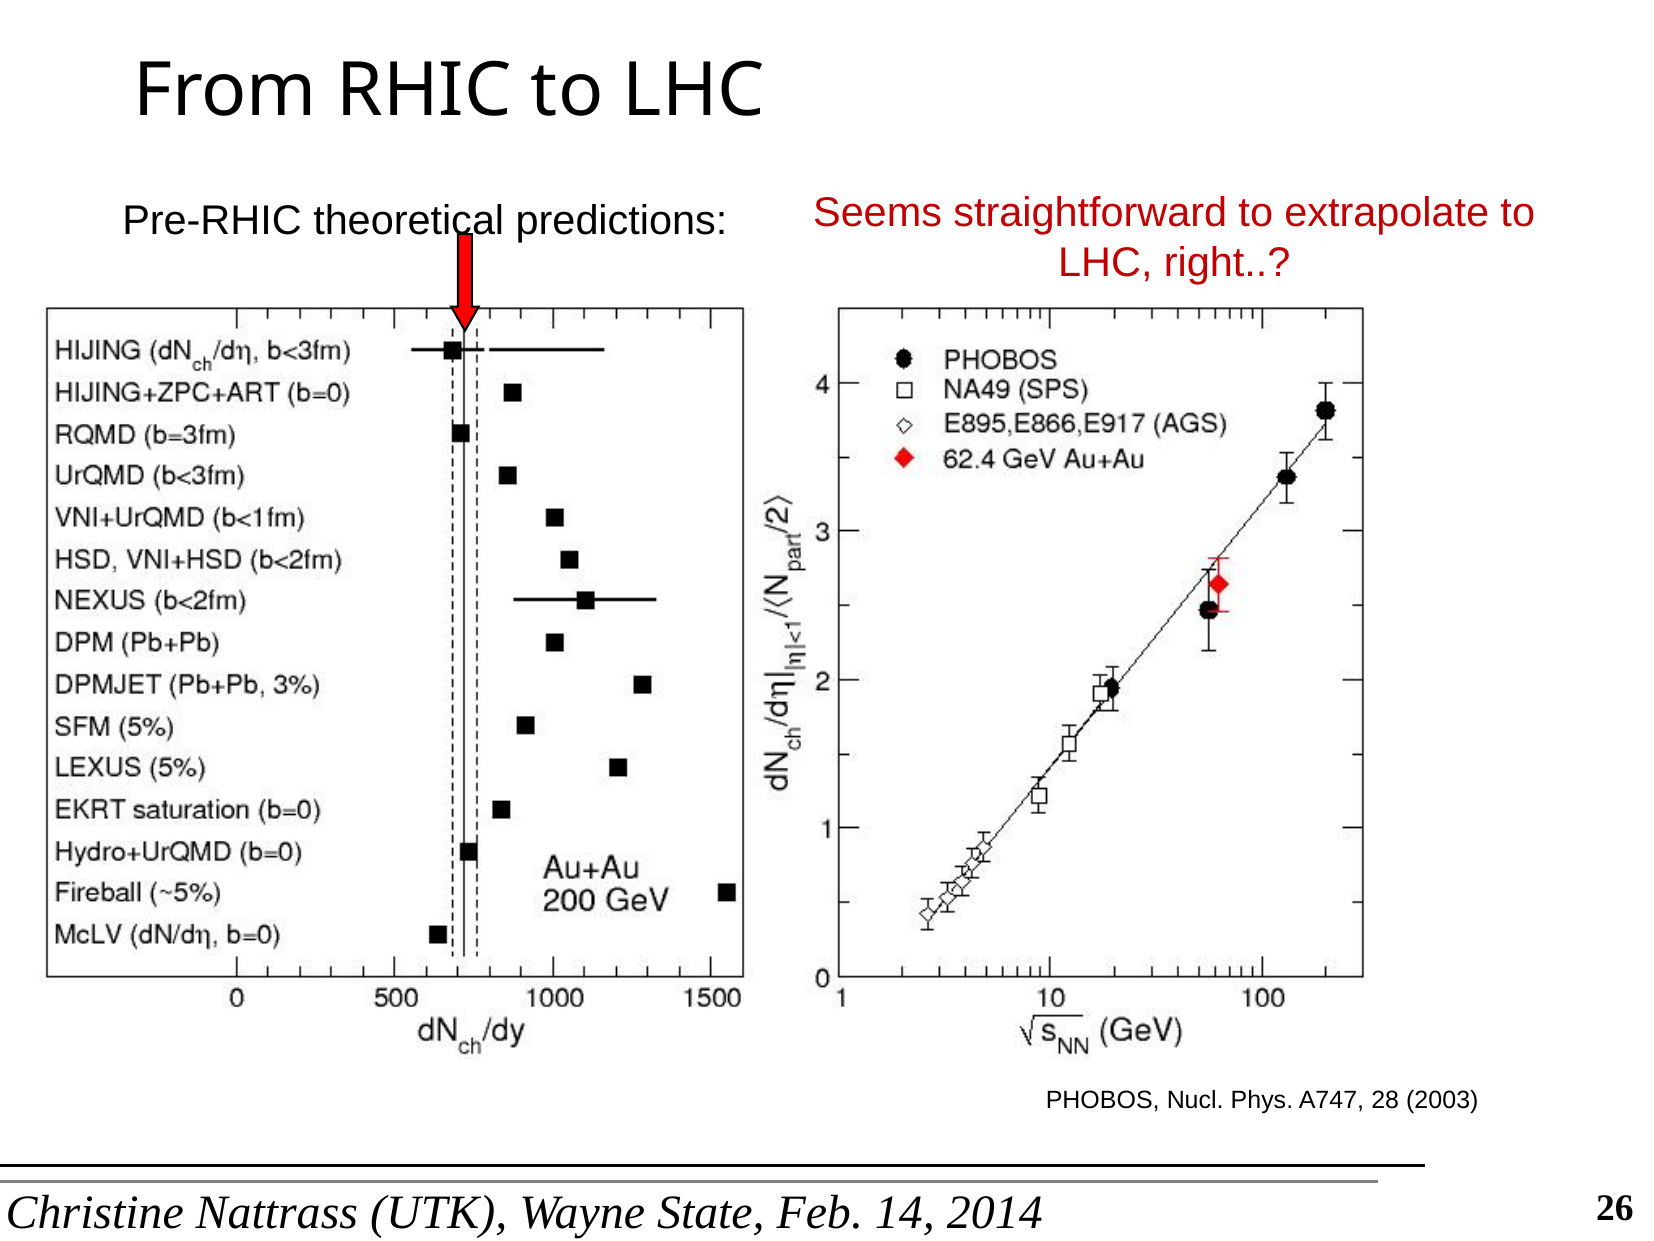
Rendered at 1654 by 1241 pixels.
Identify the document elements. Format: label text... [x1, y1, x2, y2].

title From RHIC to LHC [82, 27, 1571, 144]
text_box Pre-RHIC theoretical predictions: [107, 185, 743, 250]
text_box [451, 250, 479, 331]
text_box Seems straightforward to extrapolate to LHC, right..? [793, 177, 1555, 293]
picture [27, 165, 1390, 1119]
text_box PHOBOS, Nucl. Phys. A747, 28 (2003) [1039, 1083, 1494, 1114]
